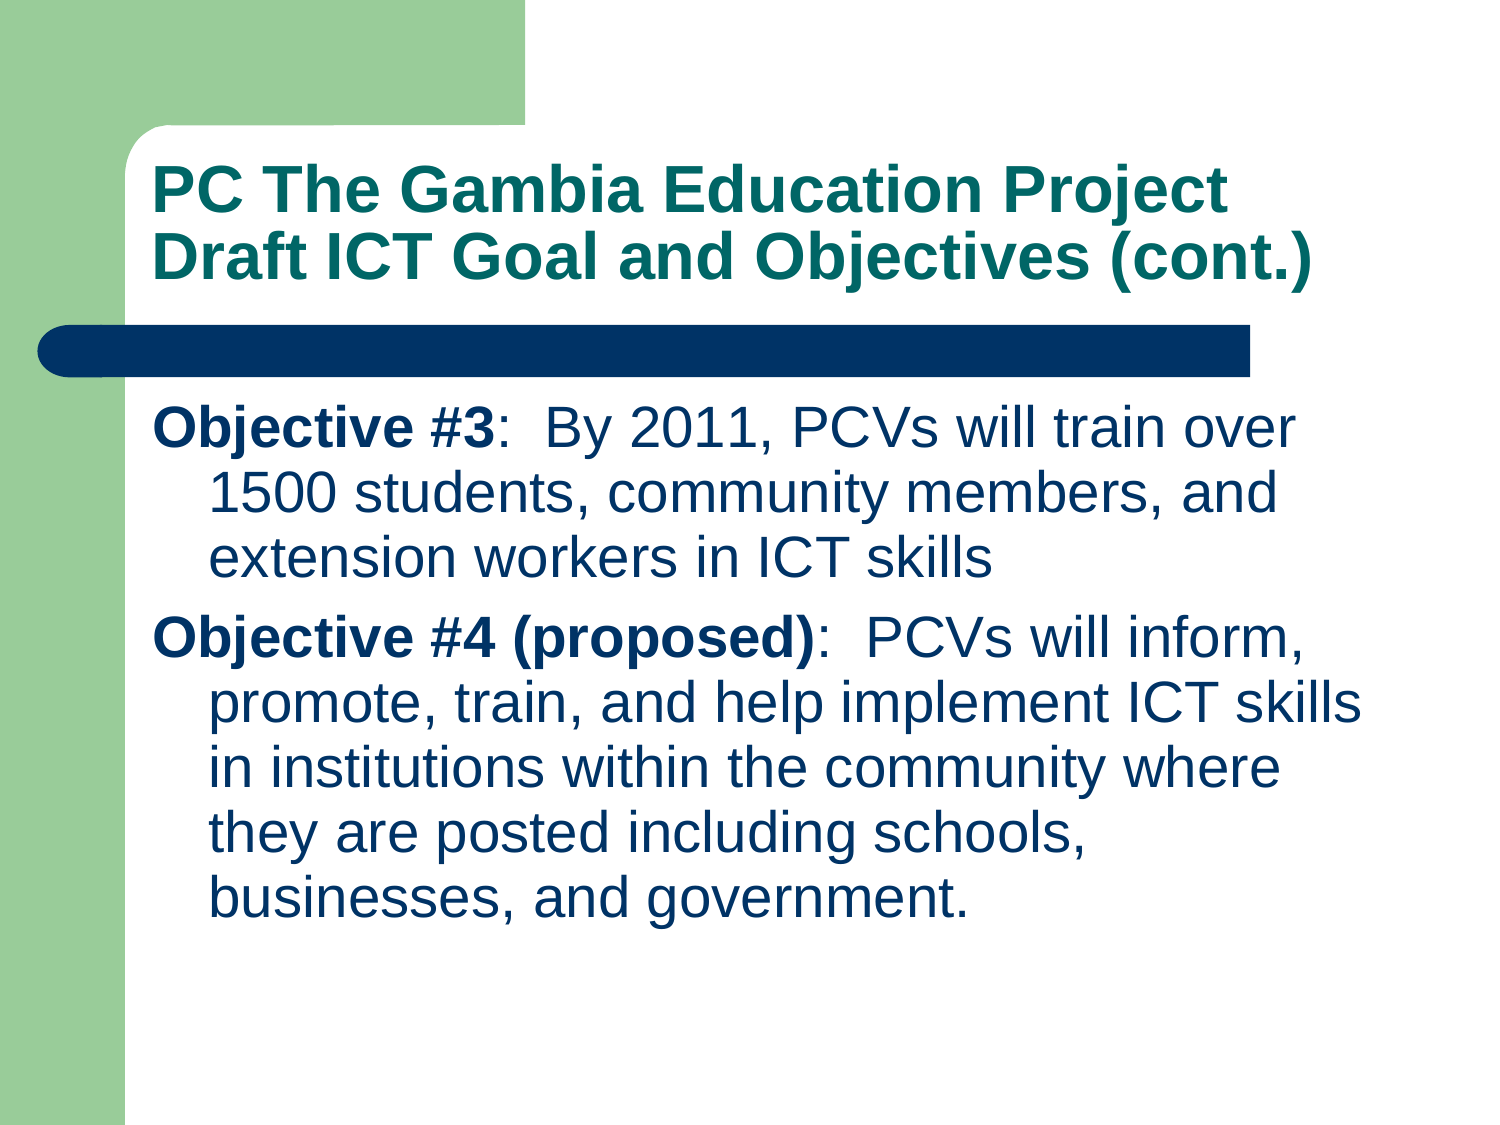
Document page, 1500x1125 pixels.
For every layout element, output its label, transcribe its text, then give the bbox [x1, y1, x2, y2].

title PC The Gambia Education Project Draft ICT Goal and Objectives (cont.) [136, 136, 1414, 301]
list Objective #3: By 2011, PCVs will train over 1500 students, community members, and extension workers in ICT skills Objective #4 (proposed): PCVs will inform, promote, train, and help implement ICT skills in institutions within the community where they are posted including schools, businesses, and government. [137, 387, 1400, 999]
